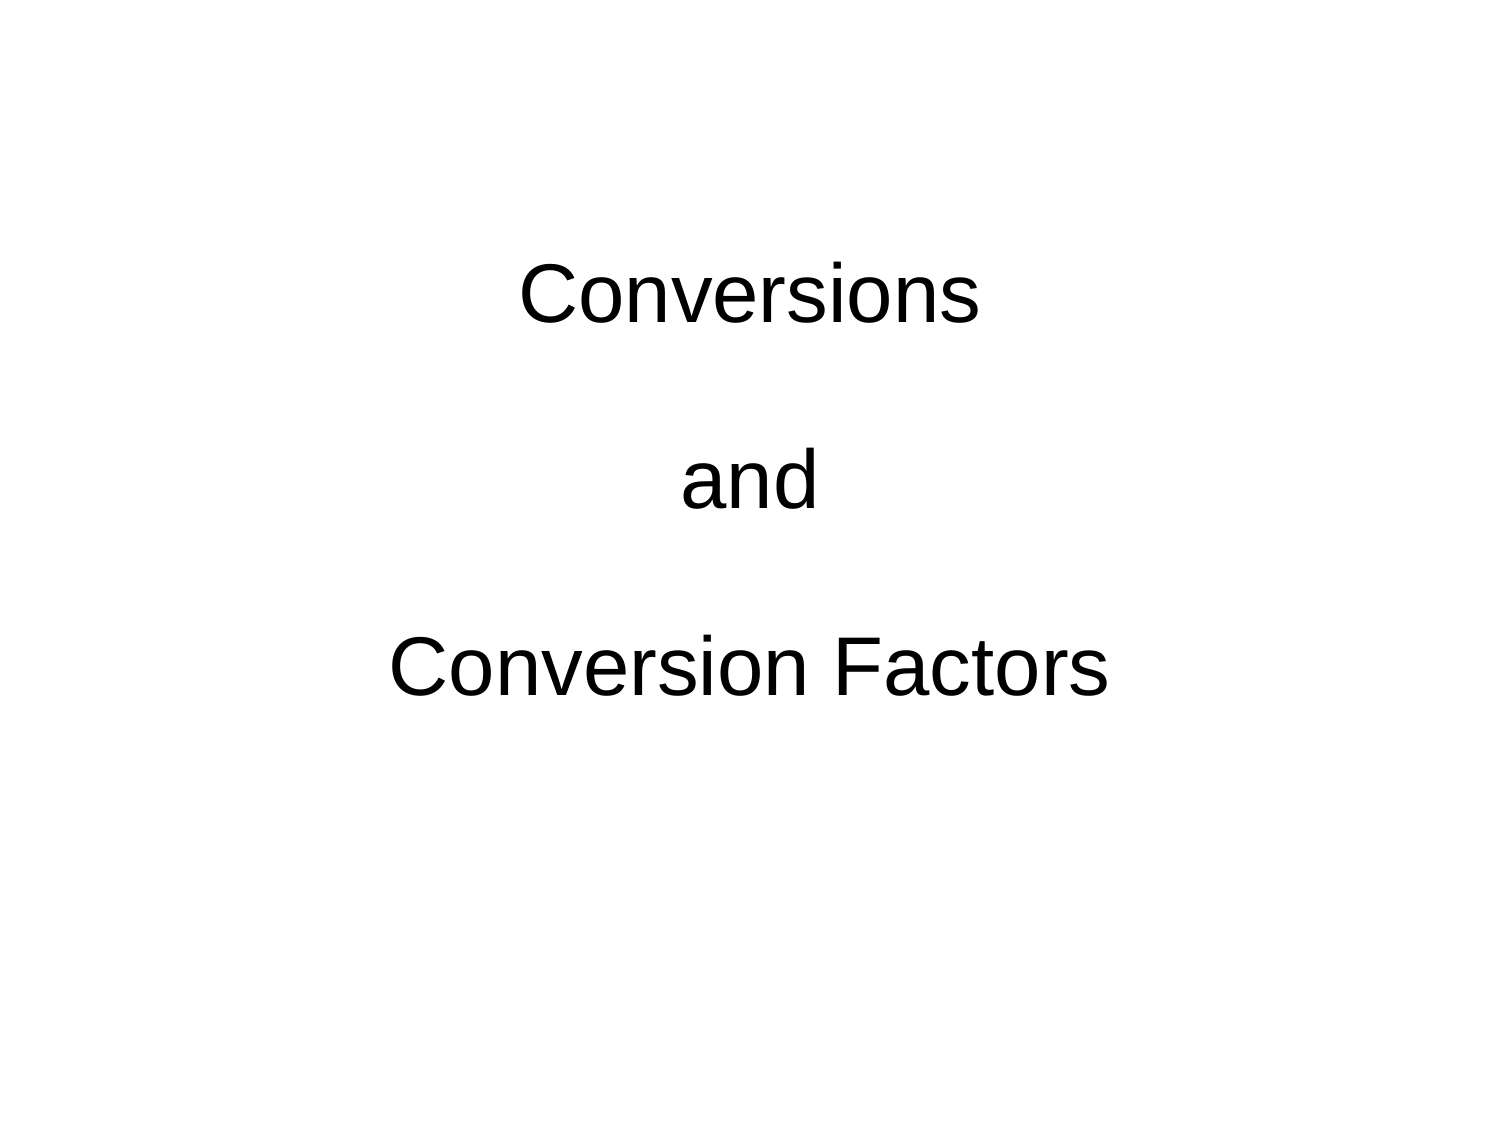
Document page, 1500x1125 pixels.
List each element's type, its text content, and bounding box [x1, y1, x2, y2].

subtitle Conversions and Conversion Factors [75, 44, 1425, 916]
